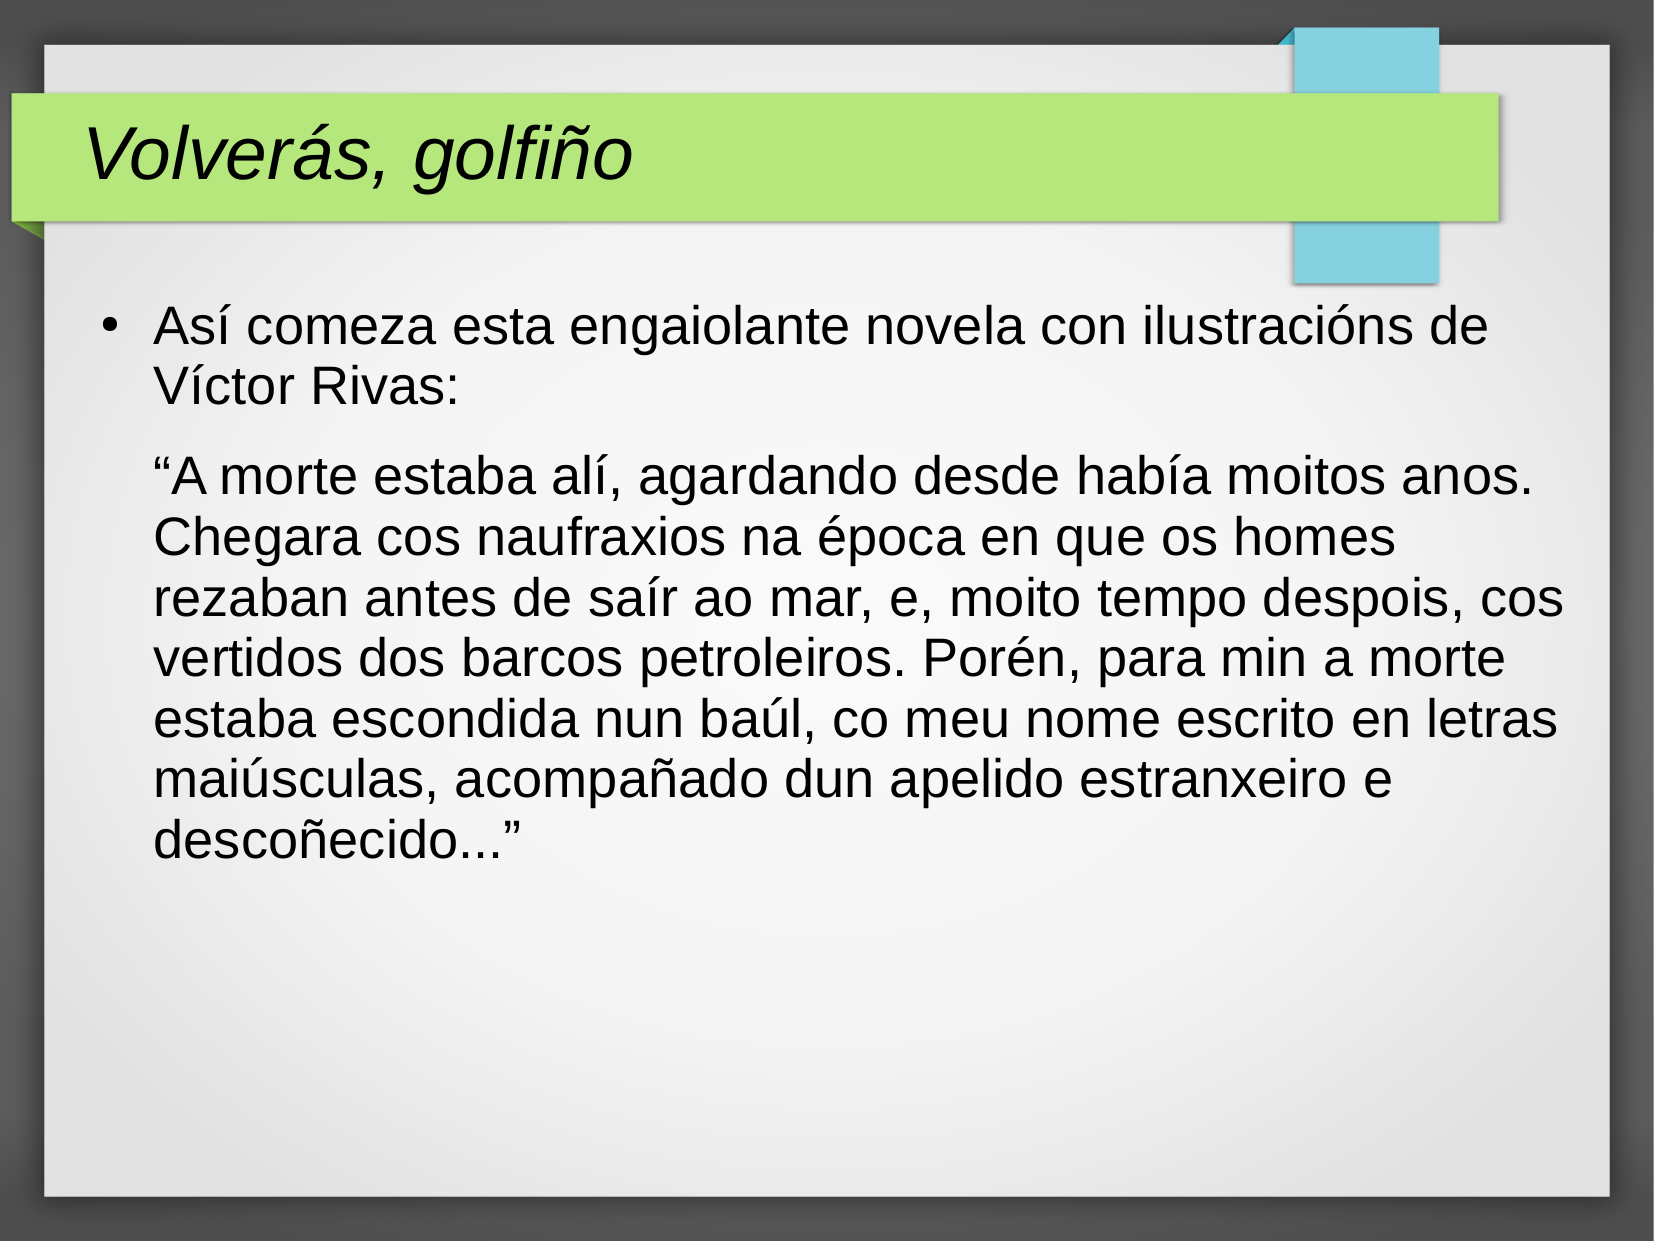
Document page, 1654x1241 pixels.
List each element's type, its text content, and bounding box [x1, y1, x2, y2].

picture [0, 0, 1654, 1241]
list Así comeza esta engaiolante novela con ilustracións de Víctor Rivas: “A morte estaba alí, agardando desde había moitos anos. Chegara cos naufraxios na época en que os homes rezaban antes de saír ao mar, e, moito tempo despois, cos vertidos dos barcos petroleiros. Porén, para min a morte estaba escondida nun baúl, co meu nome escrito en letras maiúsculas, acompañado dun apelido estranxeiro e descoñecido...” [82, 295, 1571, 1015]
title Volverás, golfiño [82, 94, 1264, 213]
